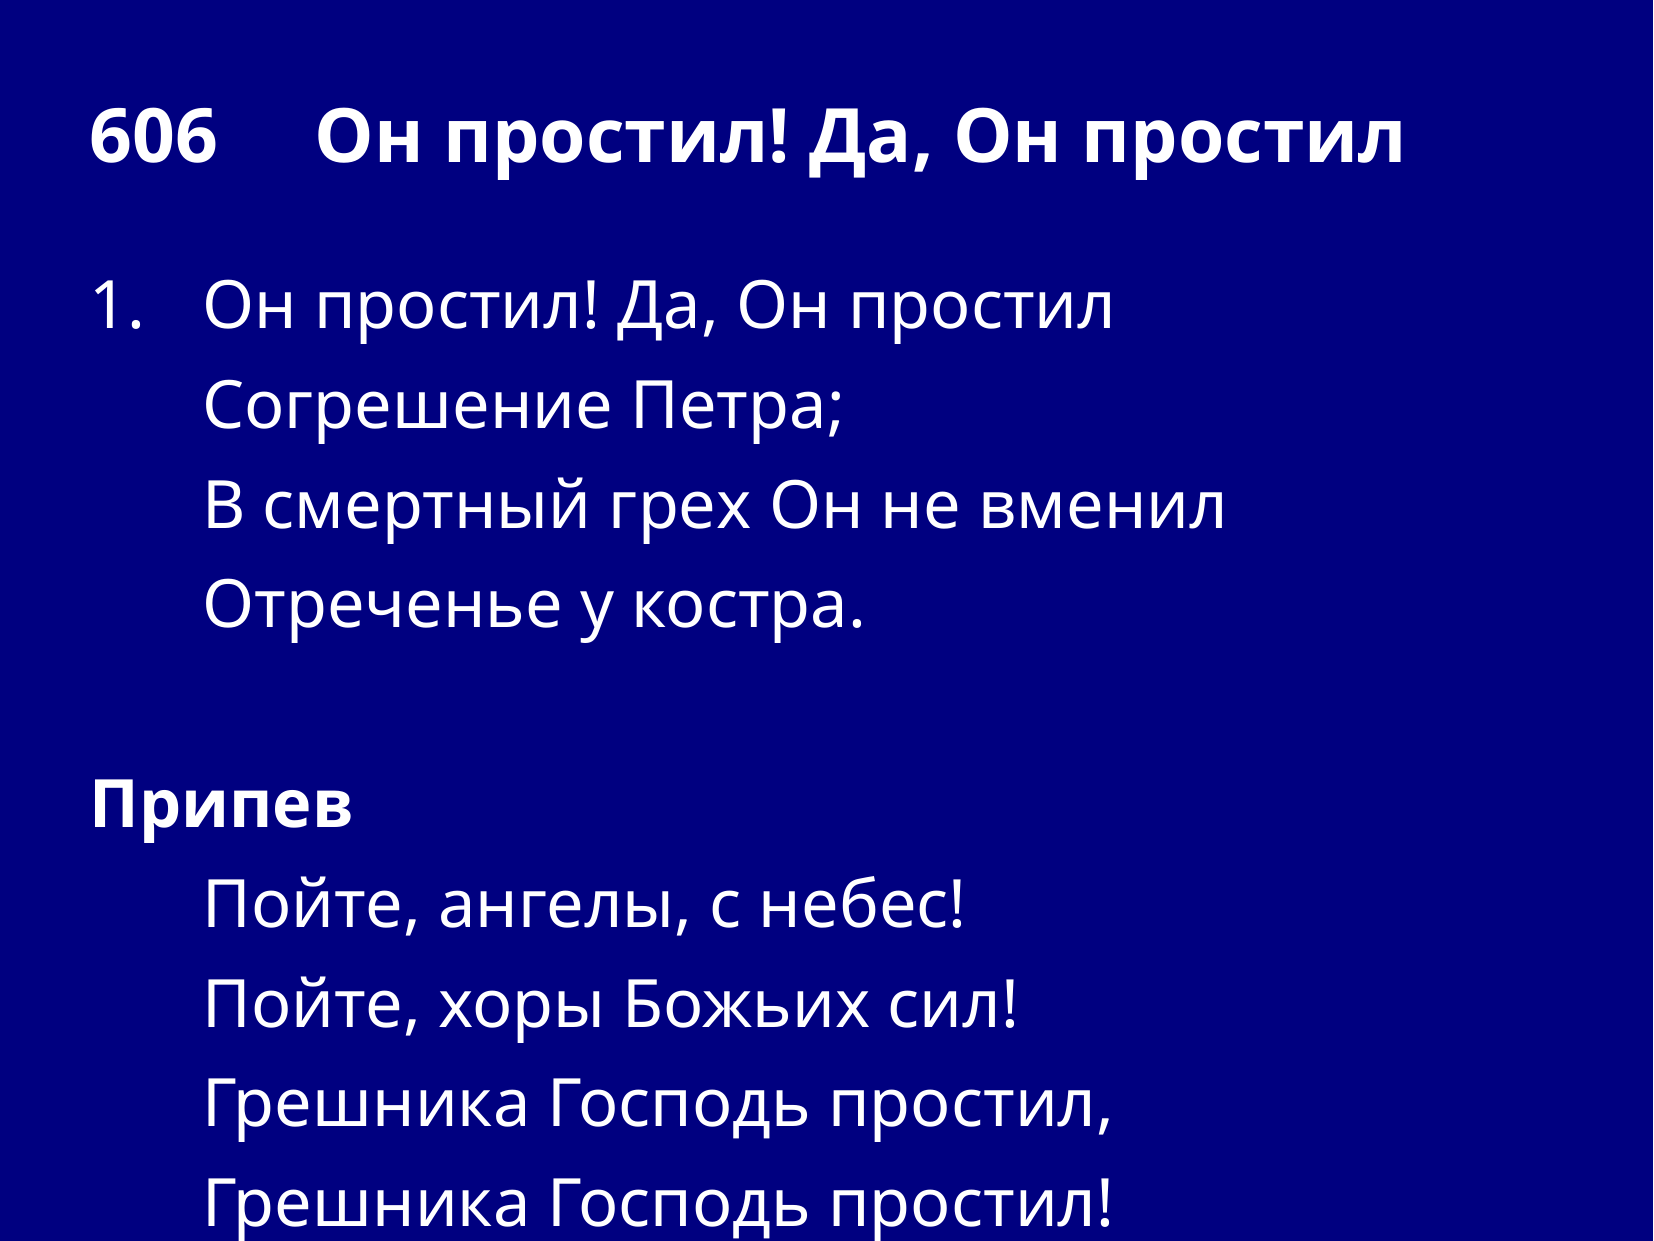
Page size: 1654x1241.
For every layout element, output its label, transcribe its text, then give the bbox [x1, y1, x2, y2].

text_box 606 Он простил! Да, Он простил [75, 75, 1576, 188]
text_box 1. Он простил! Да, Он простил Согрешение Петра; В смертный грех Он не вменил Отреченье у костра. Припев Пойте, ангелы, с небес! Пойте, хоры Божьих сил! Грешника Господь простил, Грешника Господь простил! [75, 188, 1576, 1163]
